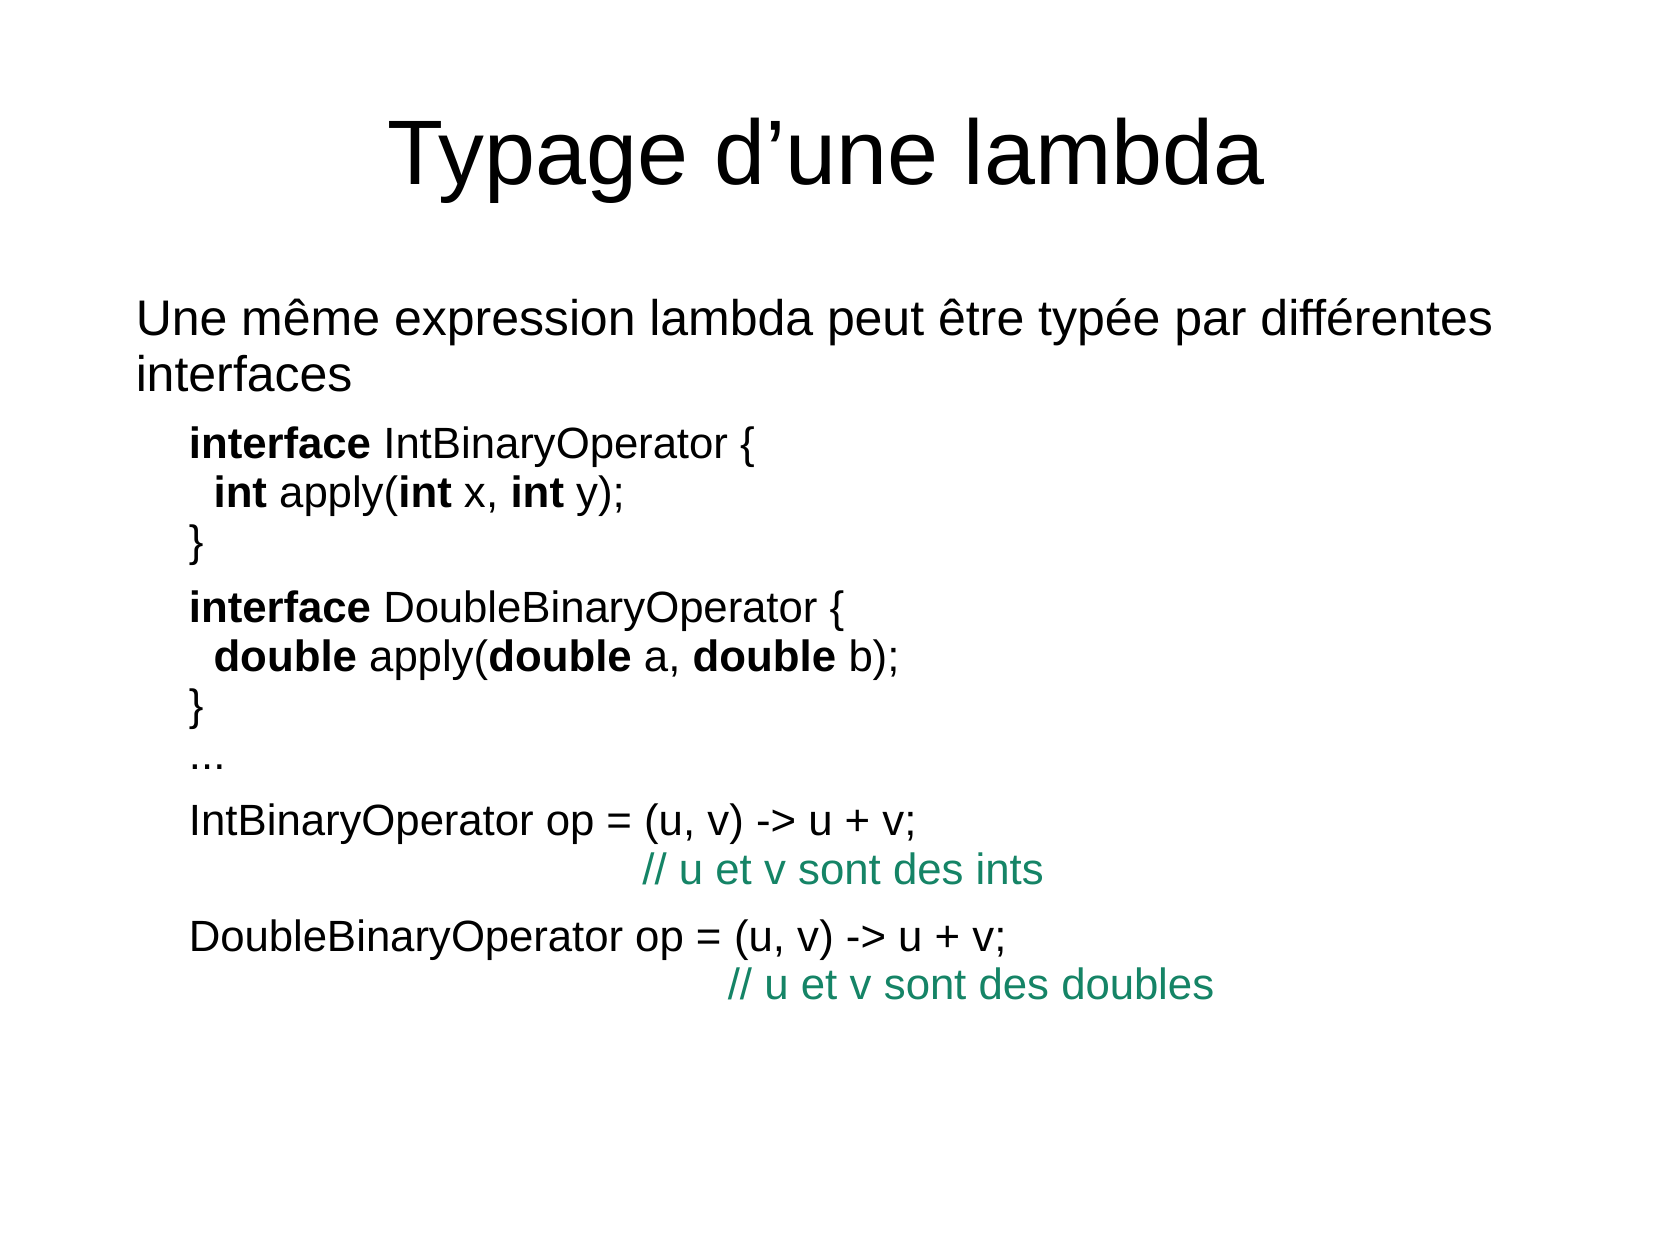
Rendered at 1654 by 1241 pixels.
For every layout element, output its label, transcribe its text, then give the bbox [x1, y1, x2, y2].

list Une même expression lambda peut être typée par différentes interfaces interface IntBinaryOperator { int apply(int x, int y); } interface DoubleBinaryOperator { double apply(double a, double b); } ... IntBinaryOperator op = (u, v) -> u + v; // u et v sont des ints DoubleBinaryOperator op = (u, v) -> u + v; // u et v sont des doubles [82, 290, 1571, 1010]
title Typage d’une lambda [82, 49, 1571, 257]
